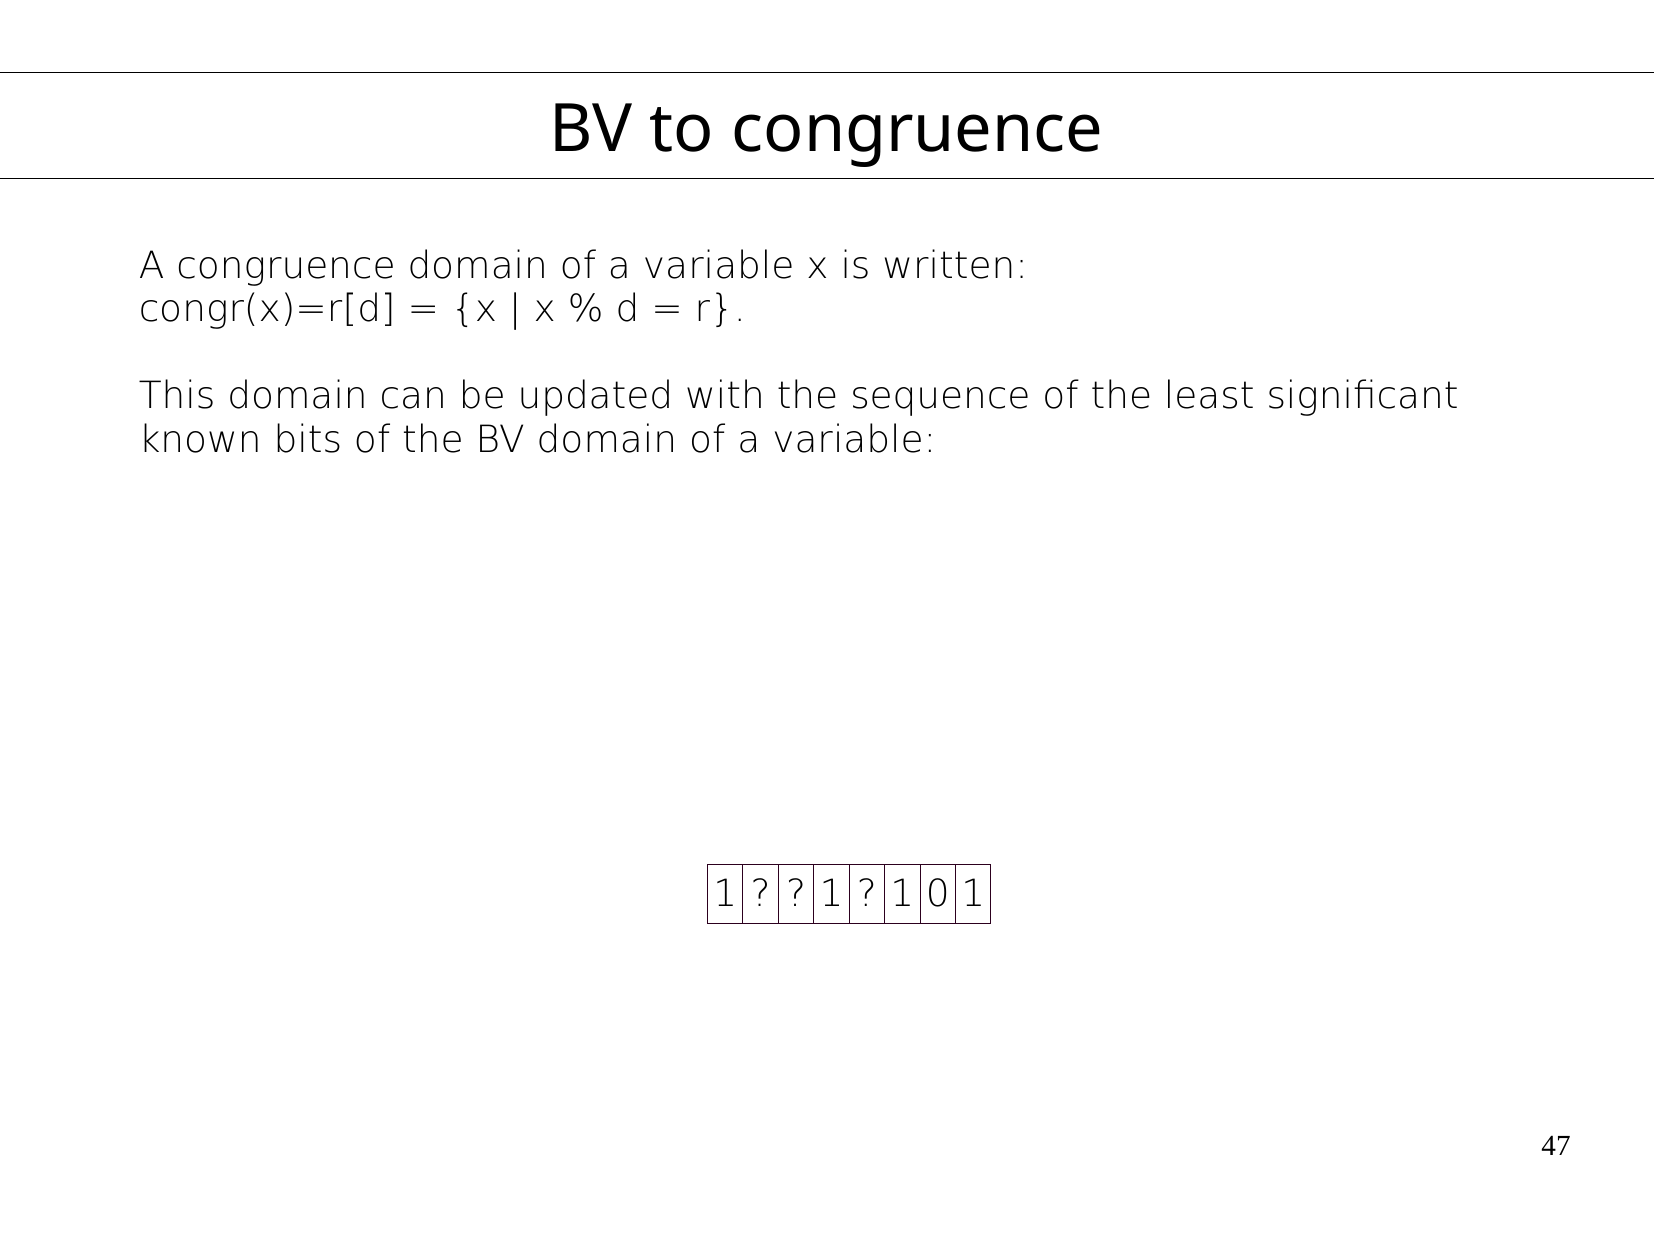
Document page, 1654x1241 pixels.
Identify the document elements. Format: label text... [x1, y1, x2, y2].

text_box 1 [813, 864, 849, 924]
text_box ? [849, 864, 884, 924]
text_box A congruence domain of a variable x is written: congr(x)=r[d] = {x | x % d = r}. This domain can be updated with the sequence of the least significant known bits of the BV domain of a variable: [124, 236, 1512, 472]
text_box ? [742, 864, 778, 924]
text_box 1 [707, 864, 742, 924]
text_box 1 [955, 864, 991, 924]
text_box BV to congruence [0, 72, 1654, 166]
text_box ? [778, 864, 813, 924]
text_box 0 [920, 864, 955, 924]
text_box 1 [884, 864, 920, 924]
